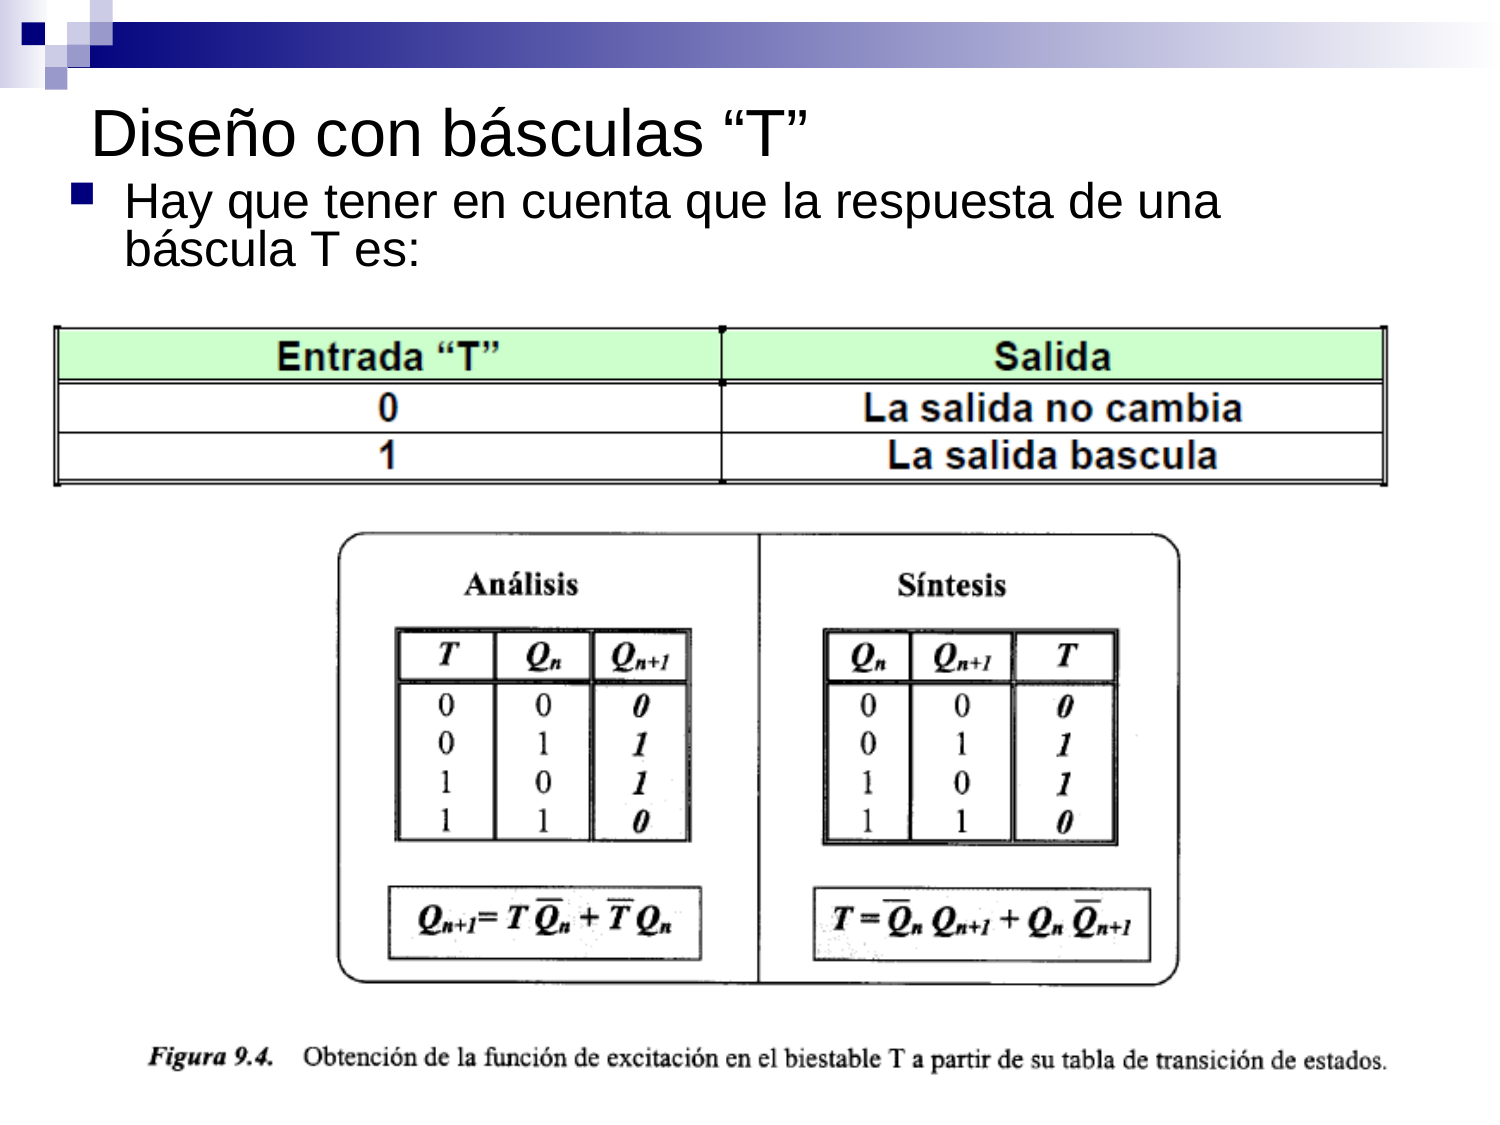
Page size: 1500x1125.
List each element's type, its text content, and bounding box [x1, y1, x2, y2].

list Hay que tener en cuenta que la respuesta de una báscula T es: [53, 172, 1404, 291]
title Diseño con básculas “T” [75, 75, 1426, 185]
picture [42, 314, 1412, 499]
picture [135, 515, 1412, 1090]
